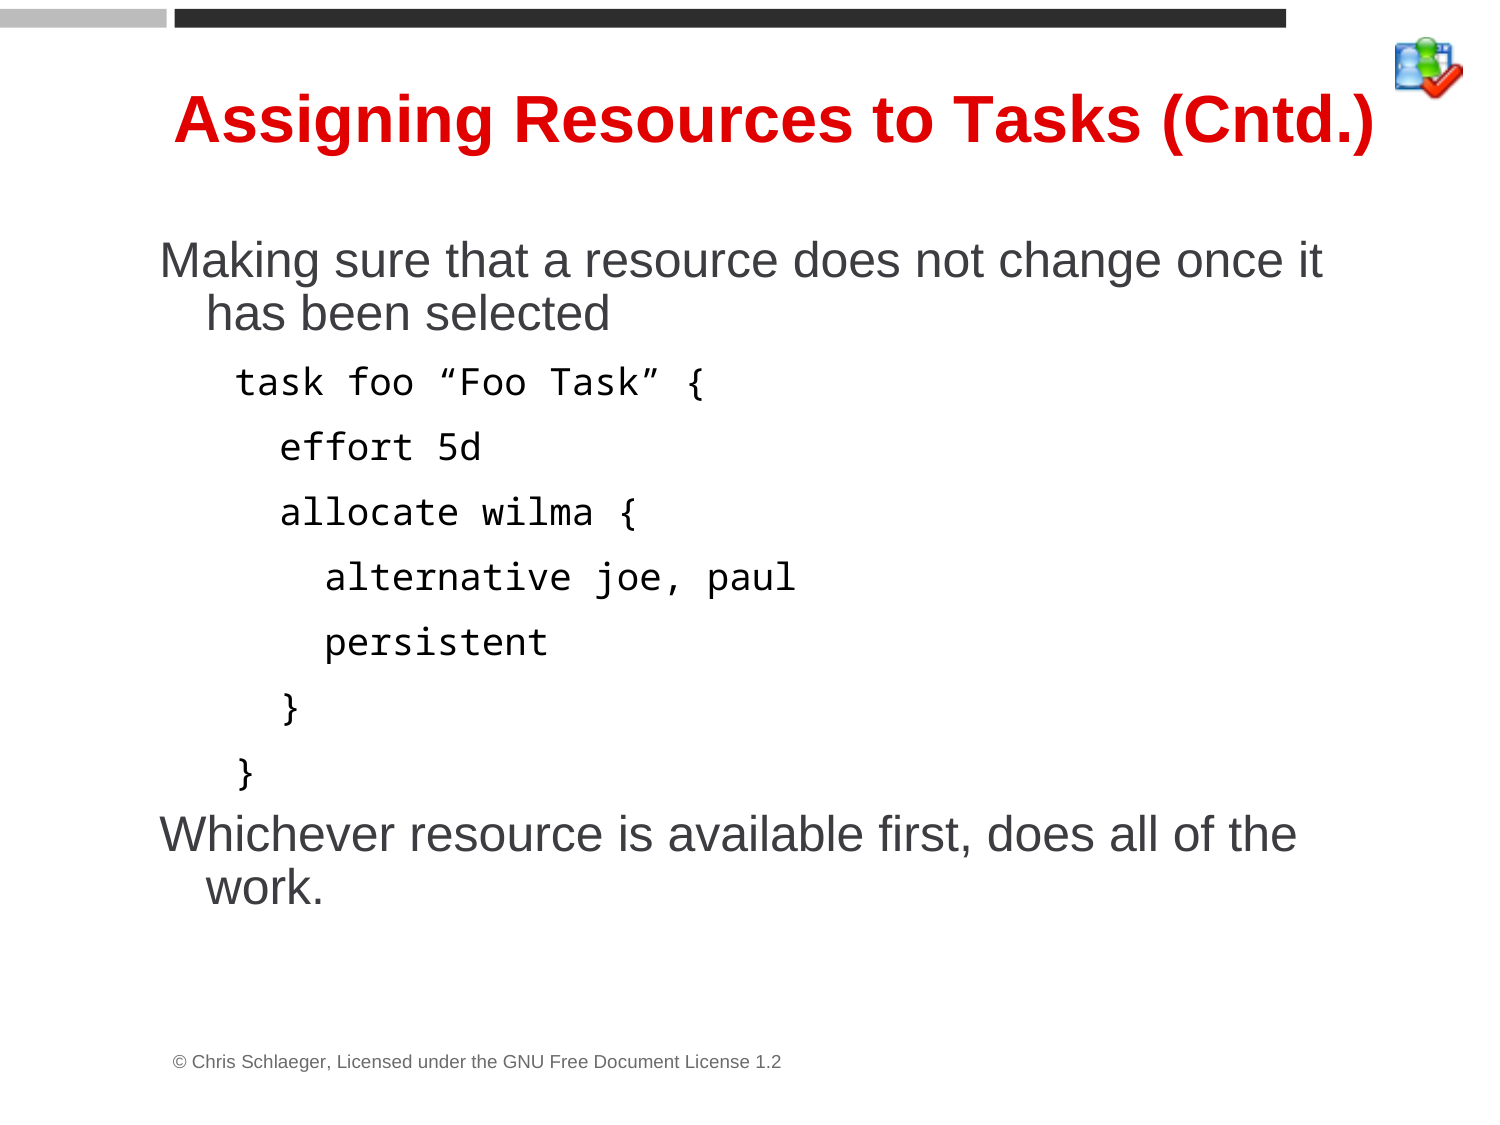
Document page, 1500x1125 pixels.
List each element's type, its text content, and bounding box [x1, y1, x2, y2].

picture [1395, 37, 1463, 105]
list Making sure that a resource does not change once it has been selected task foo “Foo Task” { effort 5d allocate wilma { alternative joe, paul persistent } } Whichever resource is available first, does all of the work. [159, 234, 1395, 947]
title Assigning Resources to Tasks (Cntd.) [173, 41, 1395, 205]
